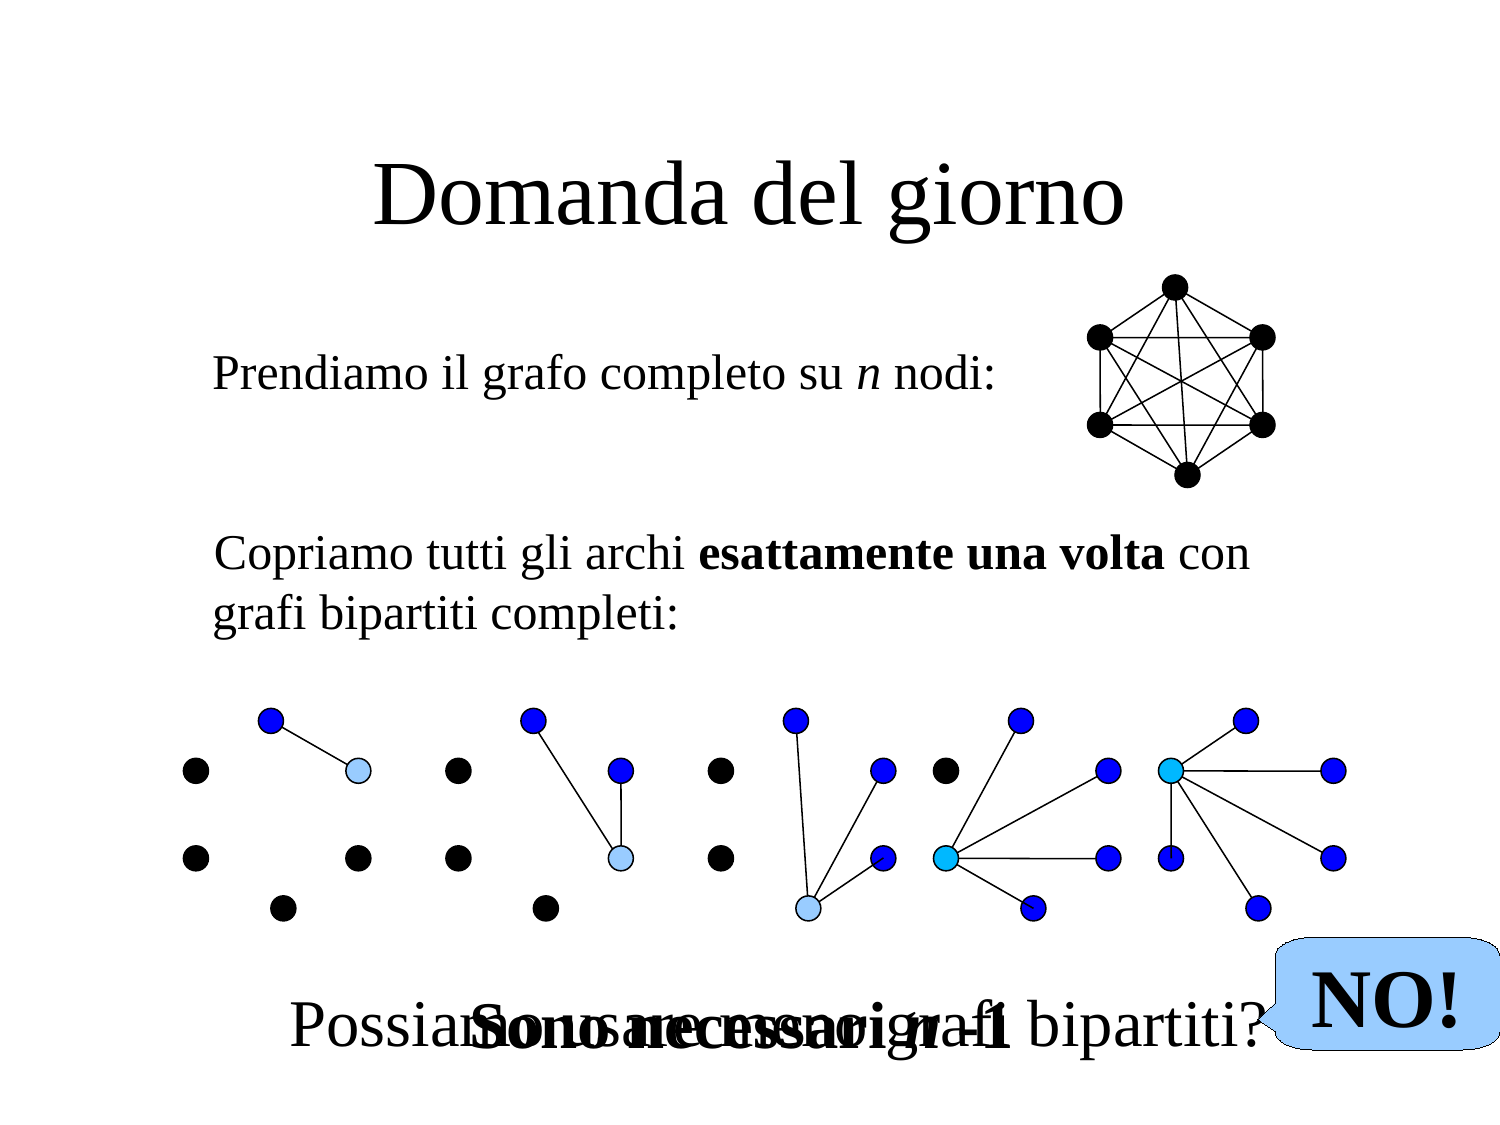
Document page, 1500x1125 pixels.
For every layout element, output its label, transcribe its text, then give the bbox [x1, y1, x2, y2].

text_box [1087, 324, 1110, 350]
text_box [1087, 412, 1110, 438]
text_box [708, 758, 734, 784]
text_box [933, 845, 959, 871]
text_box [445, 758, 471, 784]
text_box [1245, 895, 1271, 921]
text_box [1252, 324, 1276, 350]
text_box [708, 845, 734, 871]
text_box [520, 708, 546, 734]
text_box [1175, 470, 1201, 488]
text_box [1104, 415, 1111, 421]
text_box [783, 708, 809, 734]
text_box [1233, 708, 1259, 734]
text_box [1253, 412, 1276, 438]
text_box NO! [1257, 937, 1500, 1051]
text_box [870, 845, 896, 871]
text_box [183, 845, 209, 871]
text_box [1020, 895, 1046, 921]
text_box [270, 895, 296, 921]
text_box [1008, 708, 1034, 734]
text_box [533, 895, 559, 921]
text_box [1320, 845, 1346, 871]
text_box [608, 845, 634, 871]
text_box [608, 758, 634, 784]
text_box Prendiamo il grafo completo su n nodi: Copriamo tutti gli archi esattamente una volta con grafi bipartiti completi: Possiamo usare meno grafi bipartiti? [197, 331, 1363, 975]
text_box [1162, 274, 1188, 293]
text_box [933, 758, 959, 784]
text_box [445, 845, 471, 871]
text_box [183, 758, 209, 784]
text_box [1252, 341, 1259, 348]
text_box [258, 708, 284, 734]
text_box [870, 758, 896, 784]
text_box [1320, 758, 1346, 784]
text_box [795, 895, 821, 921]
text_box Sono necessari n -1 [187, 975, 1313, 1070]
text_box [1095, 758, 1121, 784]
text_box [345, 845, 371, 871]
text_box [1158, 845, 1184, 871]
text_box [345, 758, 371, 784]
title Domanda del giorno [112, 99, 1388, 288]
text_box [1158, 758, 1184, 784]
text_box [1095, 845, 1121, 871]
